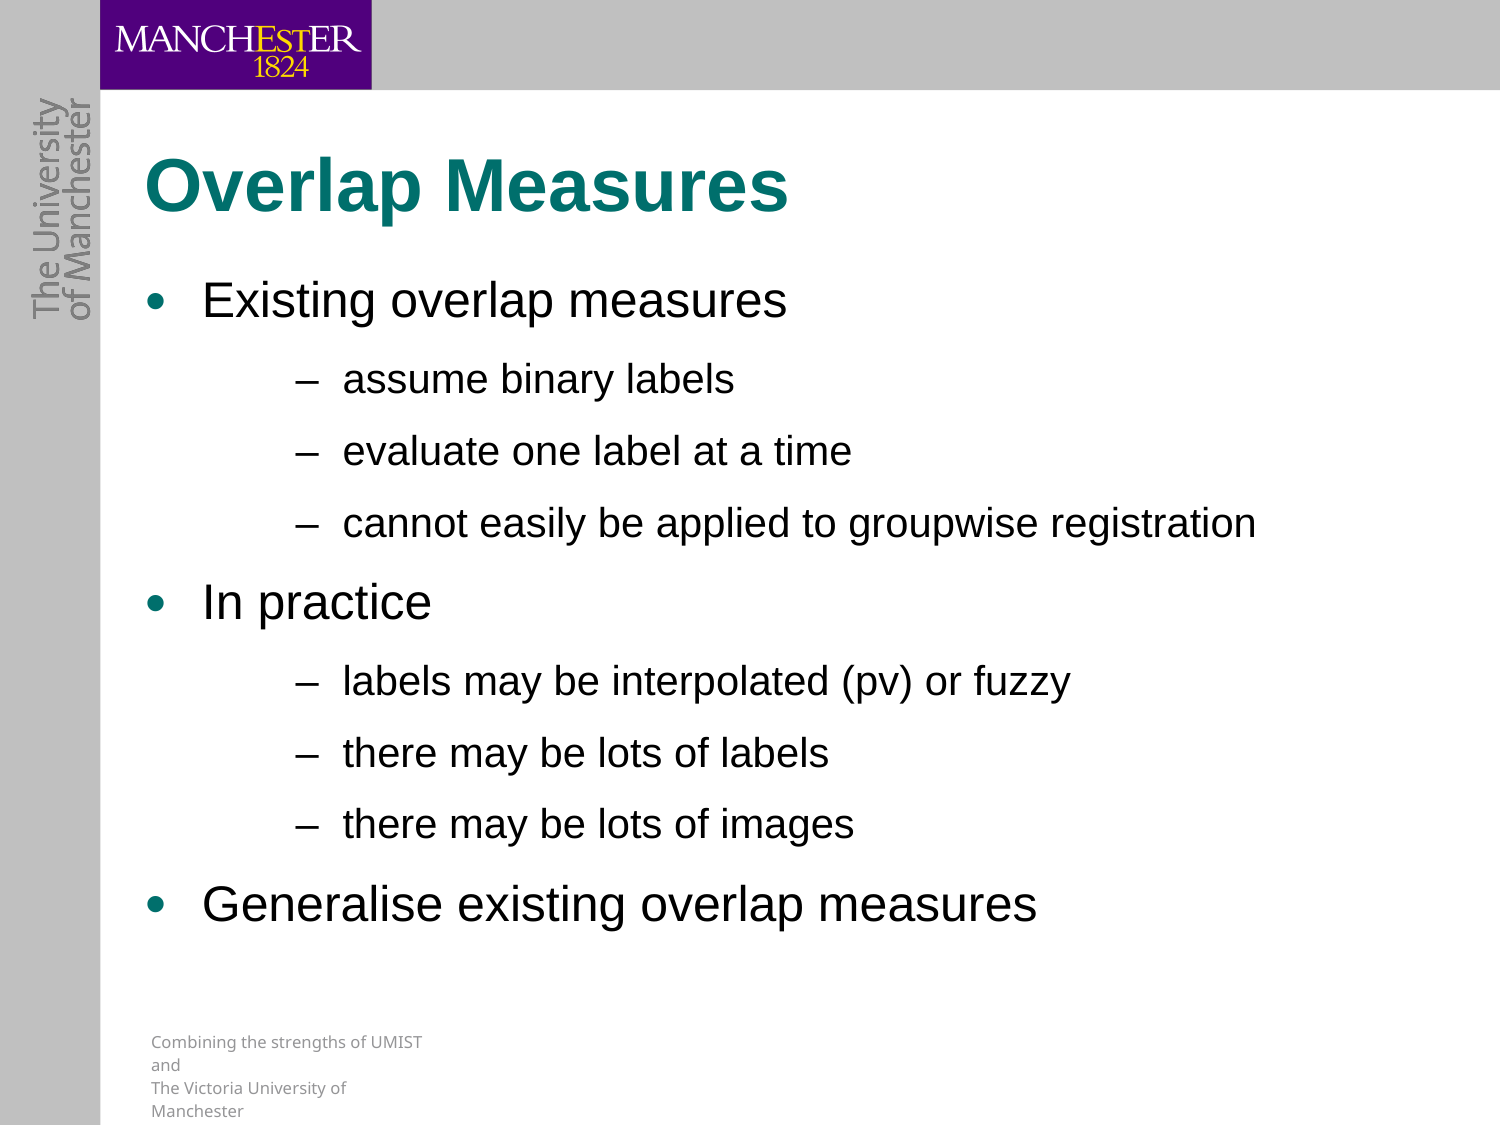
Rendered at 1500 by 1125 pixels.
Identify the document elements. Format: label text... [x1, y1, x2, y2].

title Overlap Measures [129, 120, 1406, 251]
picture [0, 0, 372, 320]
list Existing overlap measures assume binary labels evaluate one label at a time cannot easily be applied to groupwise registration In practice labels may be interpolated (pv) or fuzzy there may be lots of labels there may be lots of images Generalise existing overlap measures [130, 259, 1407, 1012]
